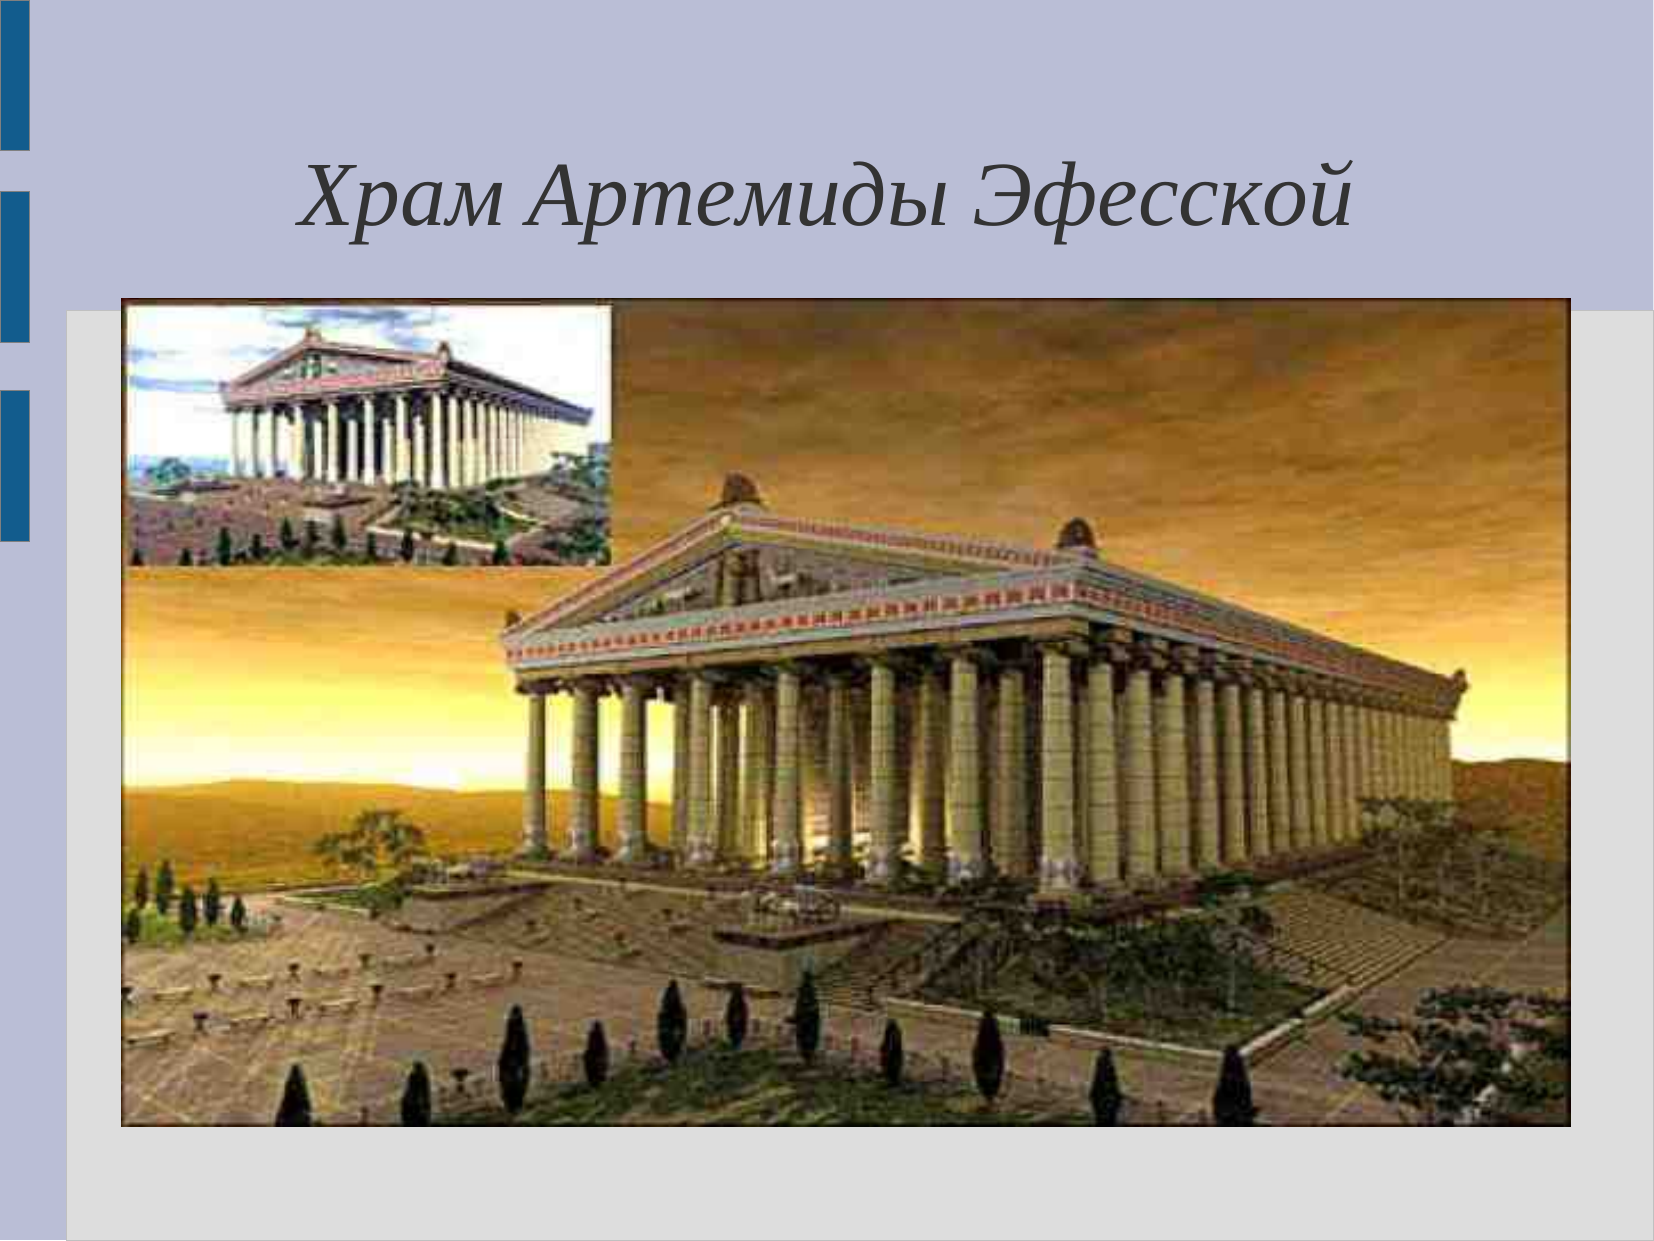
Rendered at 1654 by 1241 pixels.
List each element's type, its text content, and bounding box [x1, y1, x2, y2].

picture [121, 298, 1571, 1127]
title Храм Артемиды Эфесской [121, 91, 1534, 298]
